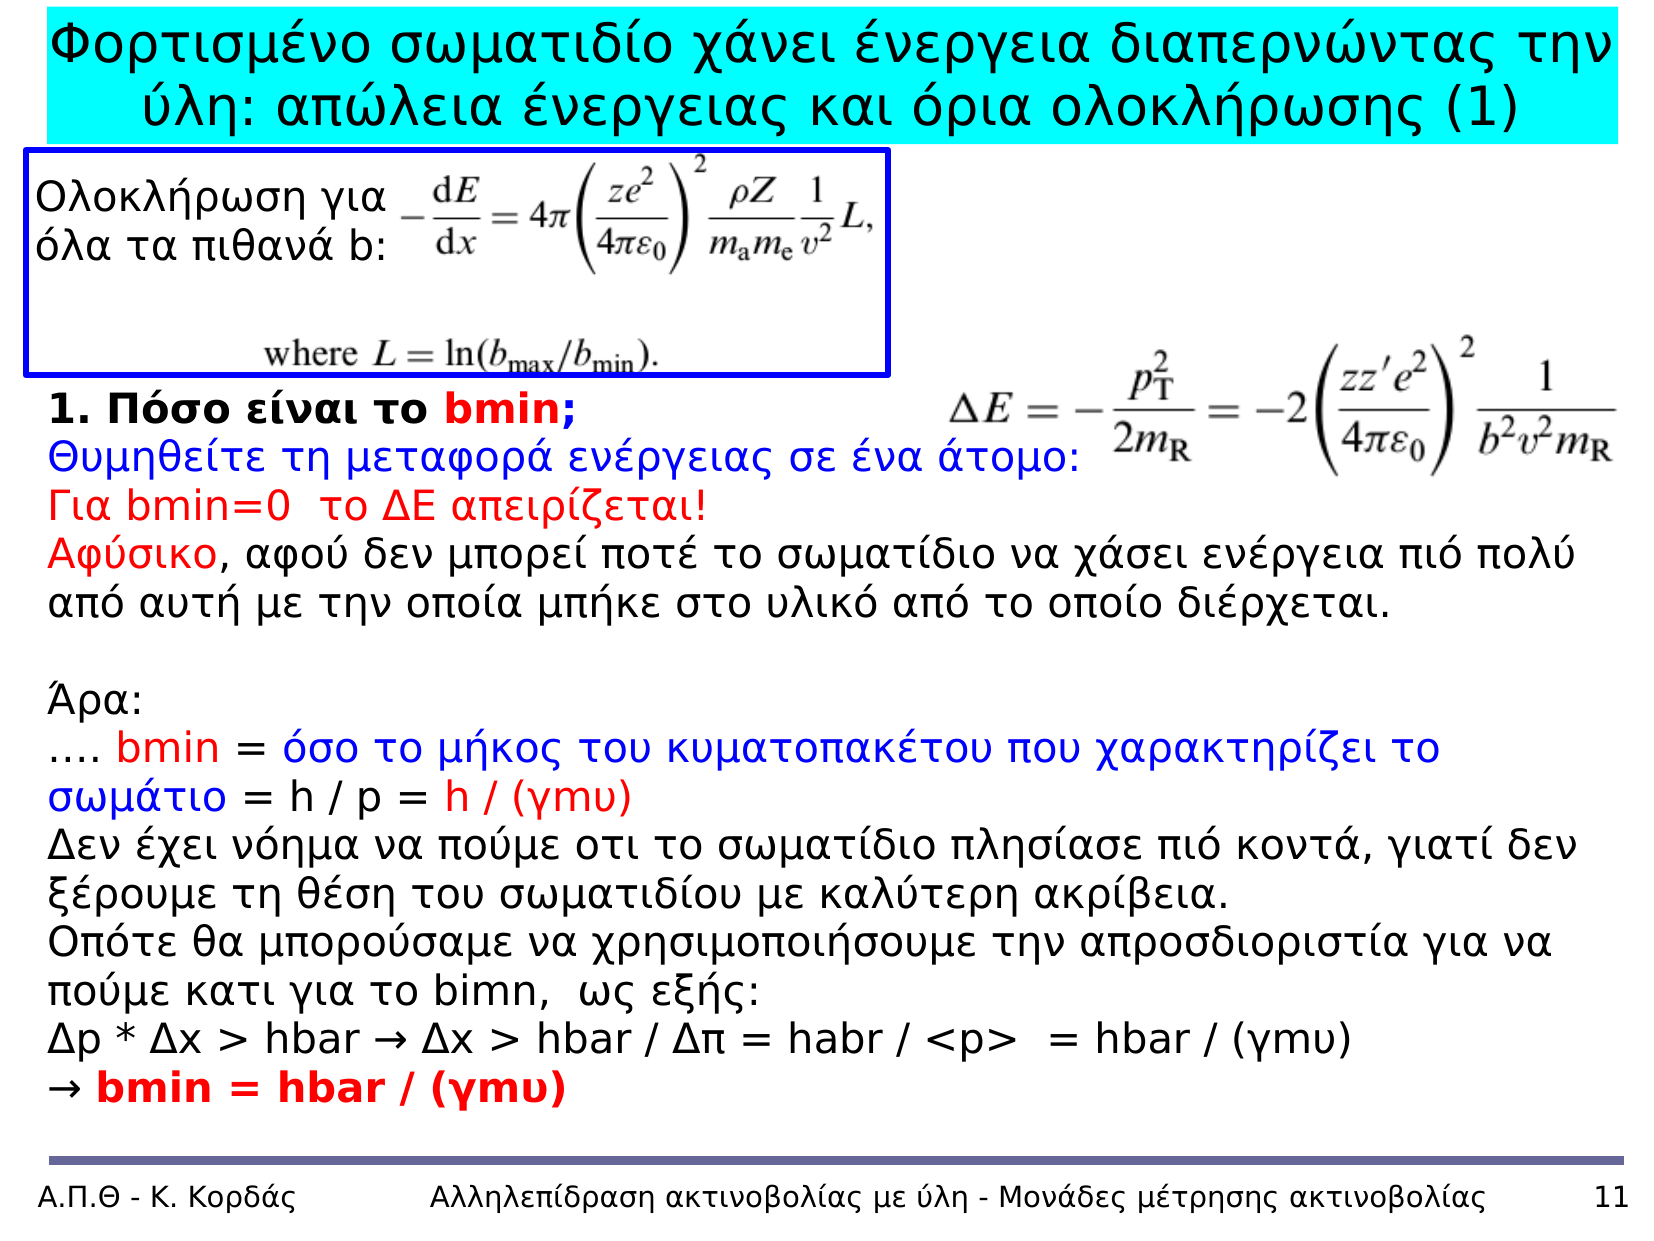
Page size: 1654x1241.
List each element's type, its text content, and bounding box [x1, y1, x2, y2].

text_box Ολοκλήρωση για όλα τα πιθανά b: [29, 165, 885, 372]
text_box Ολοκλήρωση για όλα τα πιθανά b: [19, 165, 32, 426]
title Φορτισμένο σωματιδίο χάνει ένεργεια διαπερνώντας την ύλη: απώλεια ένεργειας και όρια ολοκλήρωσης (1) [47, 6, 1619, 145]
text_box Ολοκλήρωση για όλα τα πιθανά b: [891, 165, 1654, 426]
picture [256, 153, 874, 165]
text_box 1. Πόσο είναι το bmin; Θυμηθείτε τη μεταφορά ενέργειας σε ένα άτομο: Για bmin=0 το ΔΕ απειρίζεται! Αφύσικο, αφού δεν μπορεί ποτέ το σωματίδιο να χάσει ενέργεια πιό πολύ από αυτή με την οποία μπήκε στο υλικό από το οποίο διέρχεται. Άρα: …. bmin = όσο το μήκος του κυματοπακέτου που χαρακτηρίζει το σωμάτιο = h / p = h / (γmυ) Δεν έχει νόημα να πούμε οτι το σωματίδιο πλησίασε πιό κοντά, γιατί δεν ξέρουμε τη θέση του σωματιδίου με καλύτερη ακρίβεια. Οπότε θα μπορούσαμε να χρησιμοποιήσουμε την απροσδιοριστία για να πούμε κατι για το bimn, ως εξής: Δp * Δx > hbar → Δx > hbar / Δπ = habr / <p> = hbar / (γmυ) → bmin = hbar / (γmυ) [32, 377, 1651, 1133]
